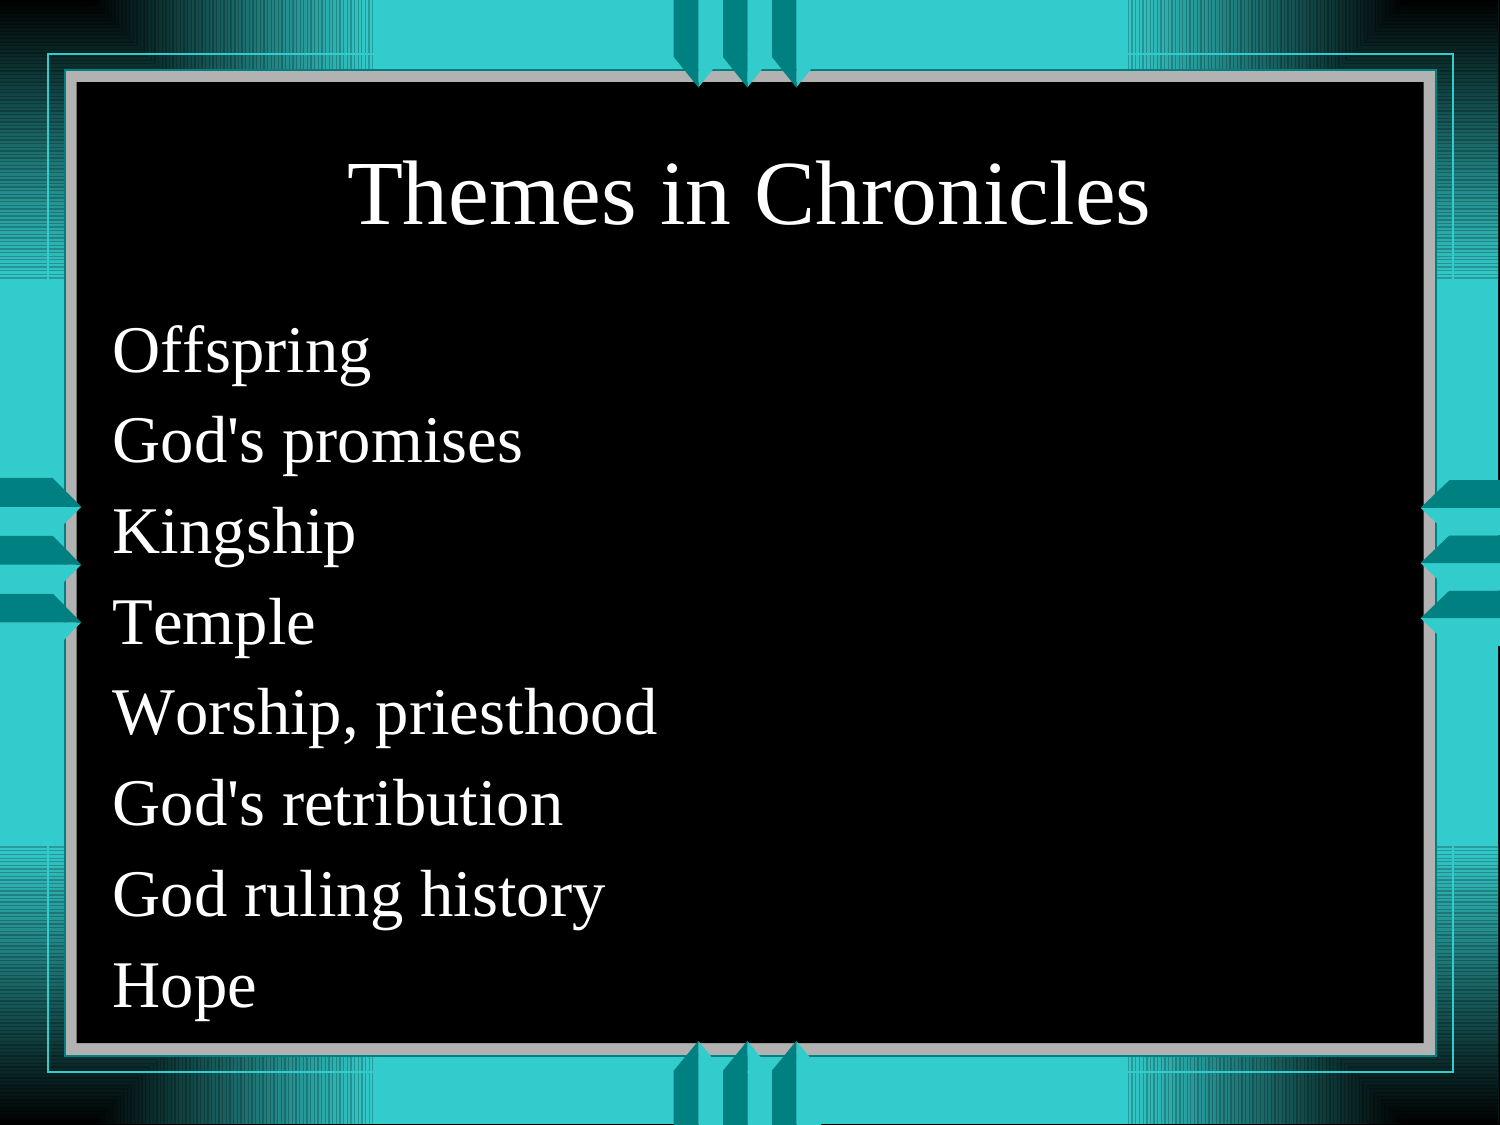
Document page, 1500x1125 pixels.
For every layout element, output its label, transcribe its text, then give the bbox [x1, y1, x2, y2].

list Offspring God's promises Kingship Temple Worship, priesthood God's retribution God ruling history Hope [112, 312, 1388, 1022]
title Themes in Chronicles [112, 99, 1388, 288]
